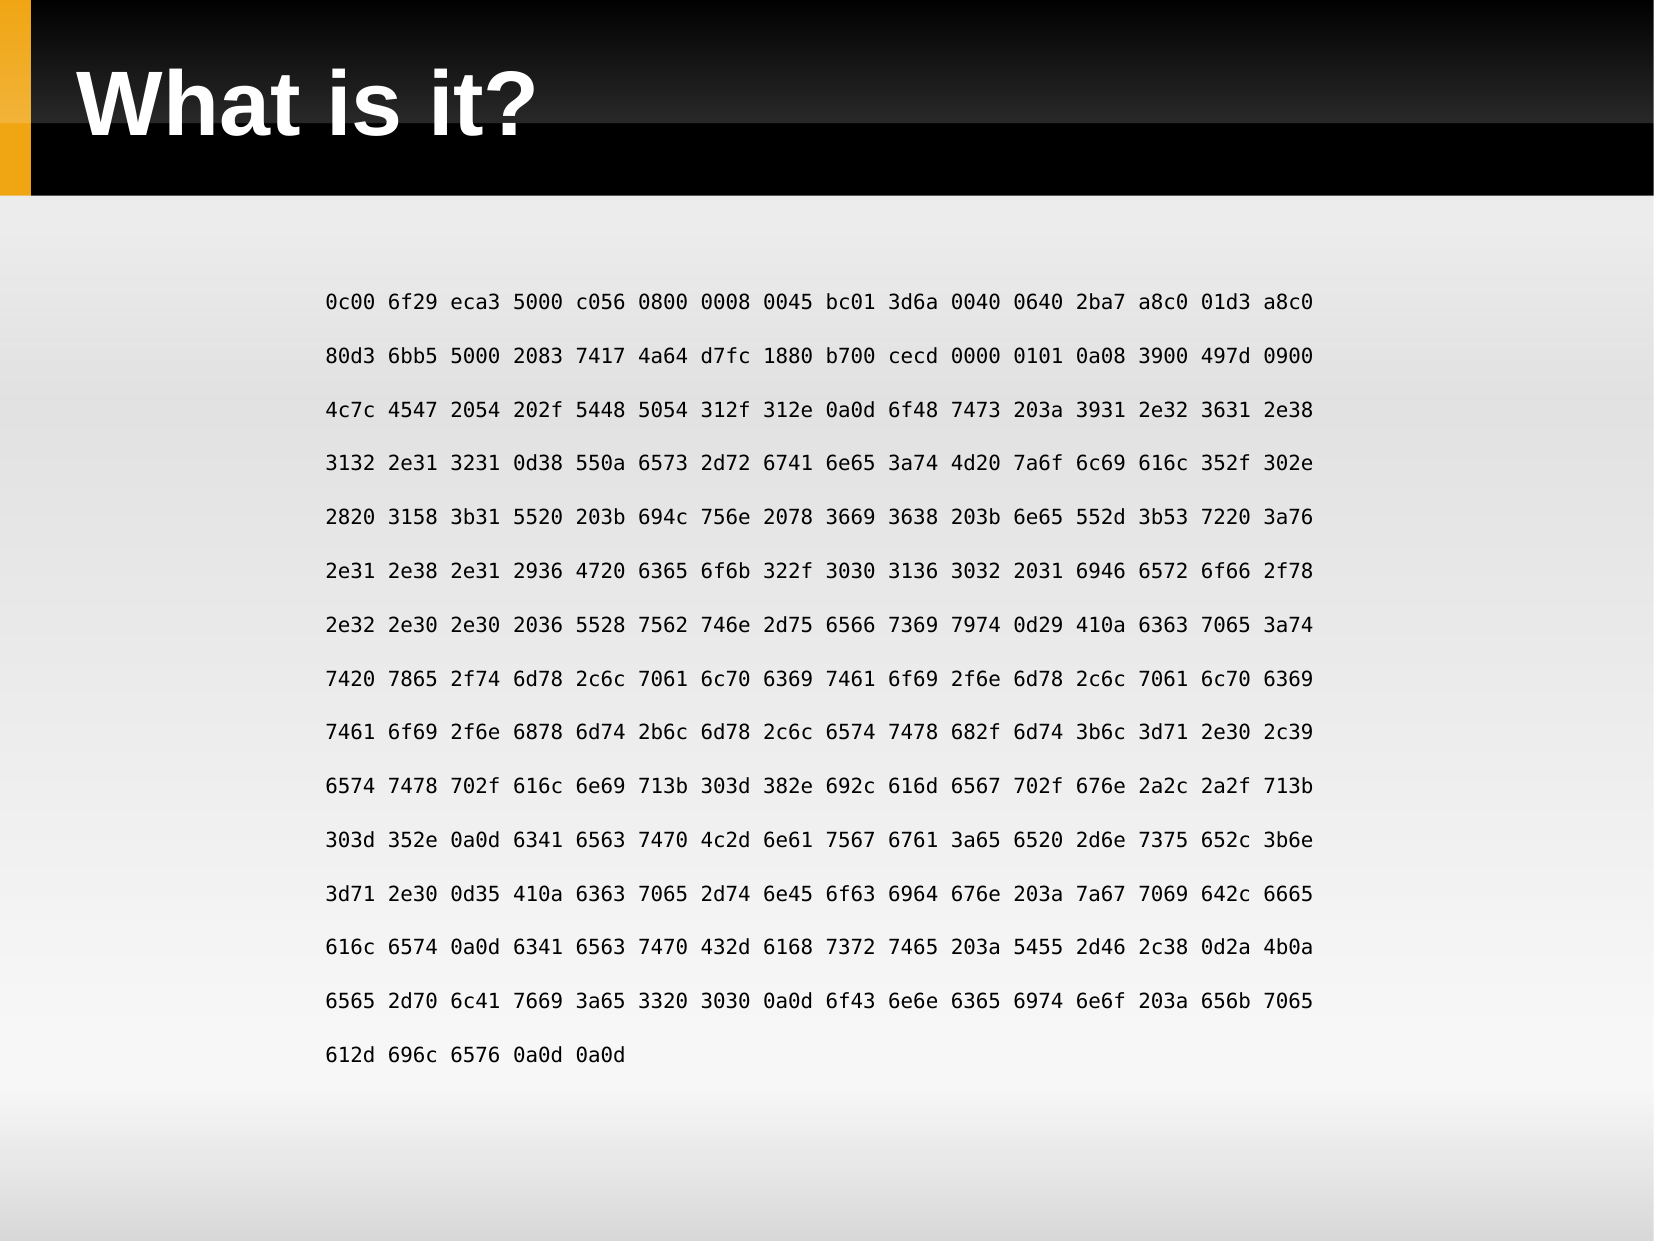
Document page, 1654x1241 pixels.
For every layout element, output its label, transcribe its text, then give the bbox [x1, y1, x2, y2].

picture [0, 0, 1654, 1241]
list 0c00 6f29 eca3 5000 c056 0800 0008 0045 bc01 3d6a 0040 0640 2ba7 a8c0 01d3 a8c0 80d3 6bb5 5000 2083 7417 4a64 d7fc 1880 b700 cecd 0000 0101 0a08 3900 497d 0900 4c7c 4547 2054 202f 5448 5054 312f 312e 0a0d 6f48 7473 203a 3931 2e32 3631 2e38 3132 2e31 3231 0d38 550a 6573 2d72 6741 6e65 3a74 4d20 7a6f 6c69 616c 352f 302e 2820 3158 3b31 5520 203b 694c 756e 2078 3669 3638 203b 6e65 552d 3b53 7220 3a76 2e31 2e38 2e31 2936 4720 6365 6f6b 322f 3030 3136 3032 2031 6946 6572 6f66 2f78 2e32 2e30 2e30 2036 5528 7562 746e 2d75 6566 7369 7974 0d29 410a 6363 7065 3a74 7420 7865 2f74 6d78 2c6c 7061 6c70 6369 7461 6f69 2f6e 6d78 2c6c 7061 6c70 6369 7461 6f69 2f6e 6878 6d74 2b6c 6d78 2c6c 6574 7478 682f 6d74 3b6c 3d71 2e30 2c39 6574 7478 702f 616c 6e69 713b 303d 382e 692c 616d 6567 702f 676e 2a2c 2a2f 713b 303d 352e 0a0d 6341 6563 7470 4c2d 6e61 7567 6761 3a65 6520 2d6e 7375 652c 3b6e 3d71 2e30 0d35 410a 6363 7065 2d74 6e45 6f63 6964 676e 203a 7a67 7069 642c 6665 616c 6574 0a0d 6341 6563 7470 432d 6168 7372 7465 203a 5455 2d46 2c38 0d2a 4b0a 6565 2d70 6c41 7669 3a65 3320 3030 0a0d 6f43 6e6e 6365 6974 6e6f 203a 656b 7065 612d 696c 6576 0a0d 0a0d [295, 290, 1571, 1094]
title What is it? [76, 7, 1565, 200]
